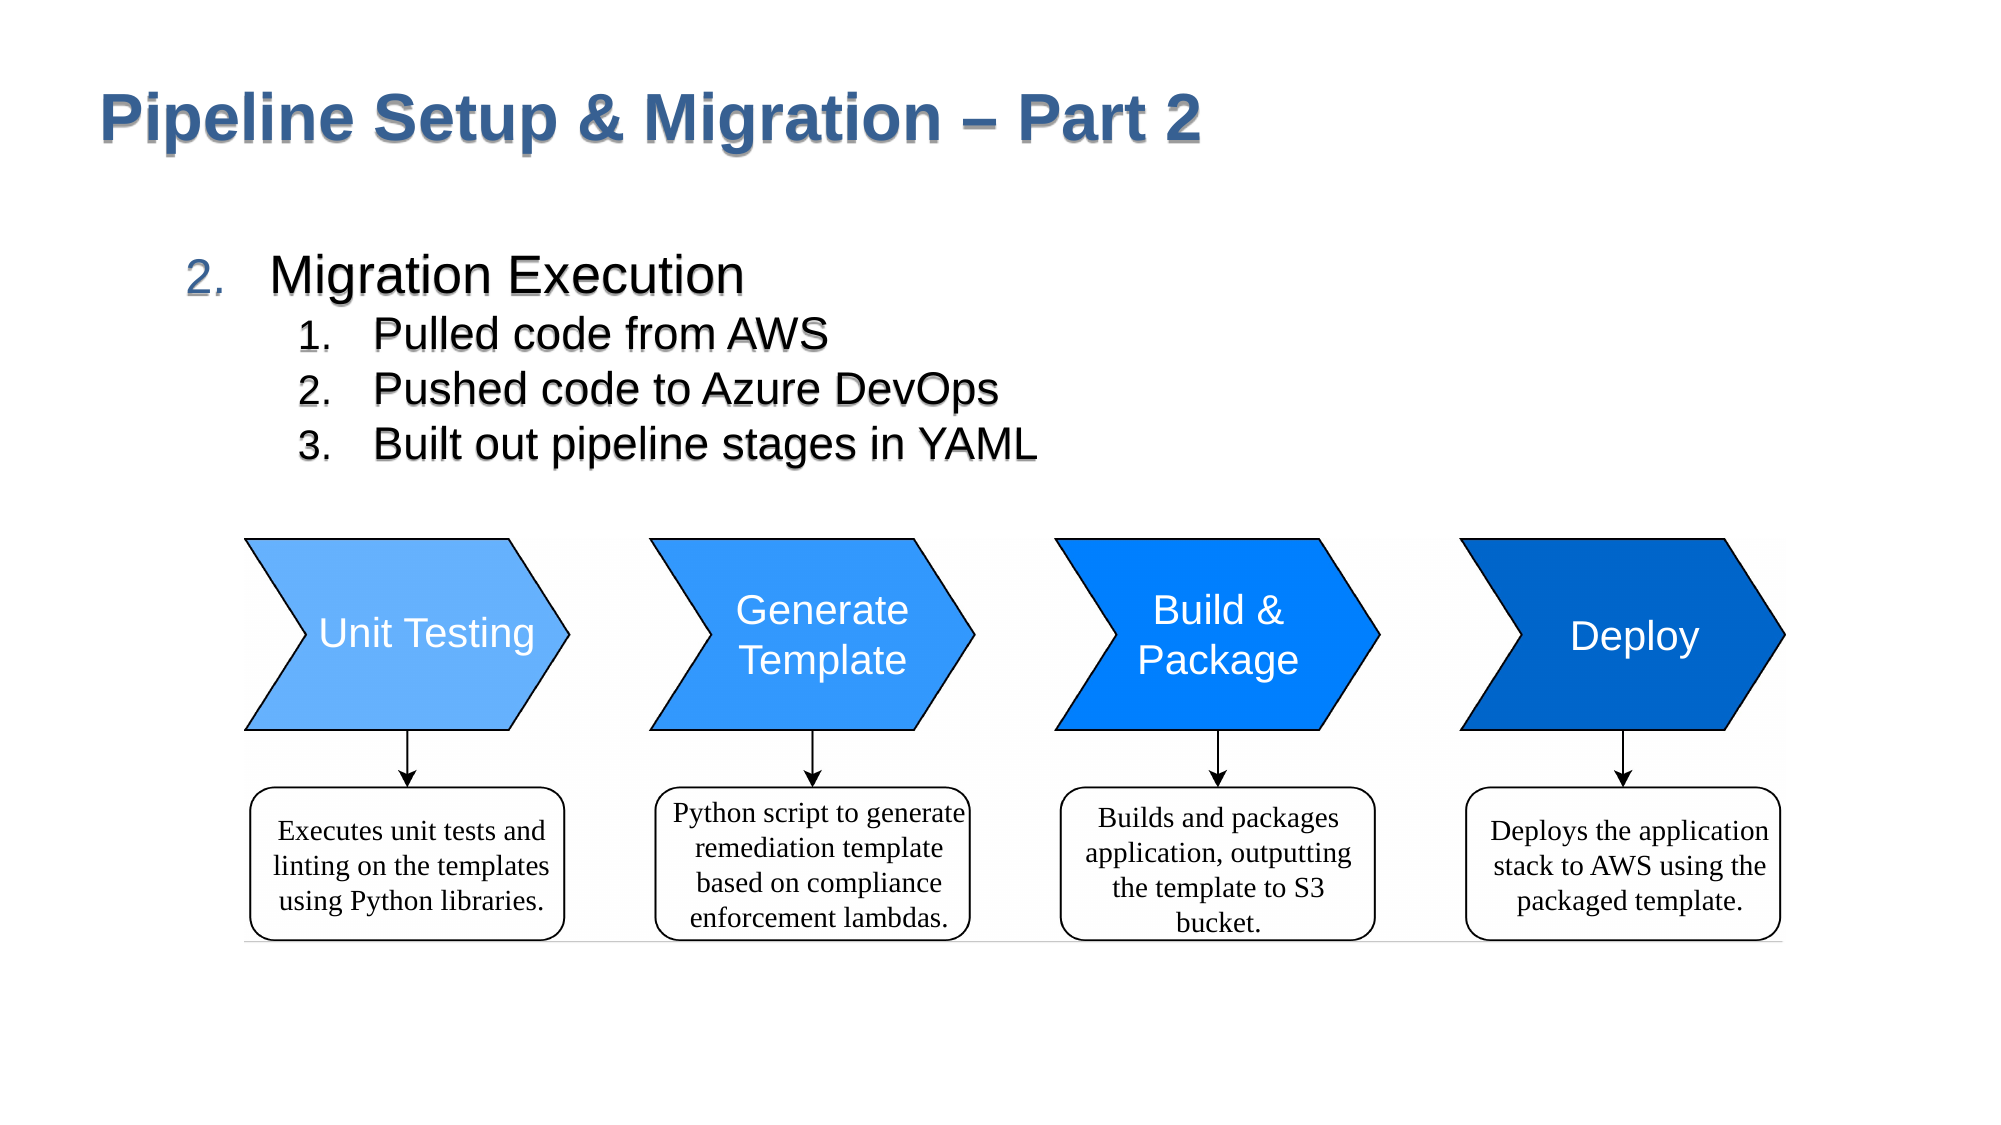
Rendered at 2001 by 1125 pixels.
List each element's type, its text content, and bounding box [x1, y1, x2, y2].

text_box Python script to generate remediation template based on compliance enforcement lambdas. [656, 786, 983, 943]
text_box Build & Package [1084, 575, 1353, 692]
text_box Builds and packages application, outputting the template to S3 bucket. [1067, 790, 1371, 948]
text_box Unit Testing [293, 598, 561, 665]
title Pipeline Setup & Migration – Part 2 [99, 36, 1725, 202]
text_box Deploy [1501, 600, 1769, 667]
text_box Deploys the application stack to AWS using the packaged template. [1475, 803, 1786, 926]
text_box Generate Template [689, 575, 957, 692]
picture [244, 538, 1786, 941]
list Migration Execution Pulled code from AWS Pushed code to Azure DevOps Built out pipeline stages in YAML [166, 238, 1864, 539]
text_box Executes unit tests and linting on the templates using Python libraries. [251, 803, 572, 926]
